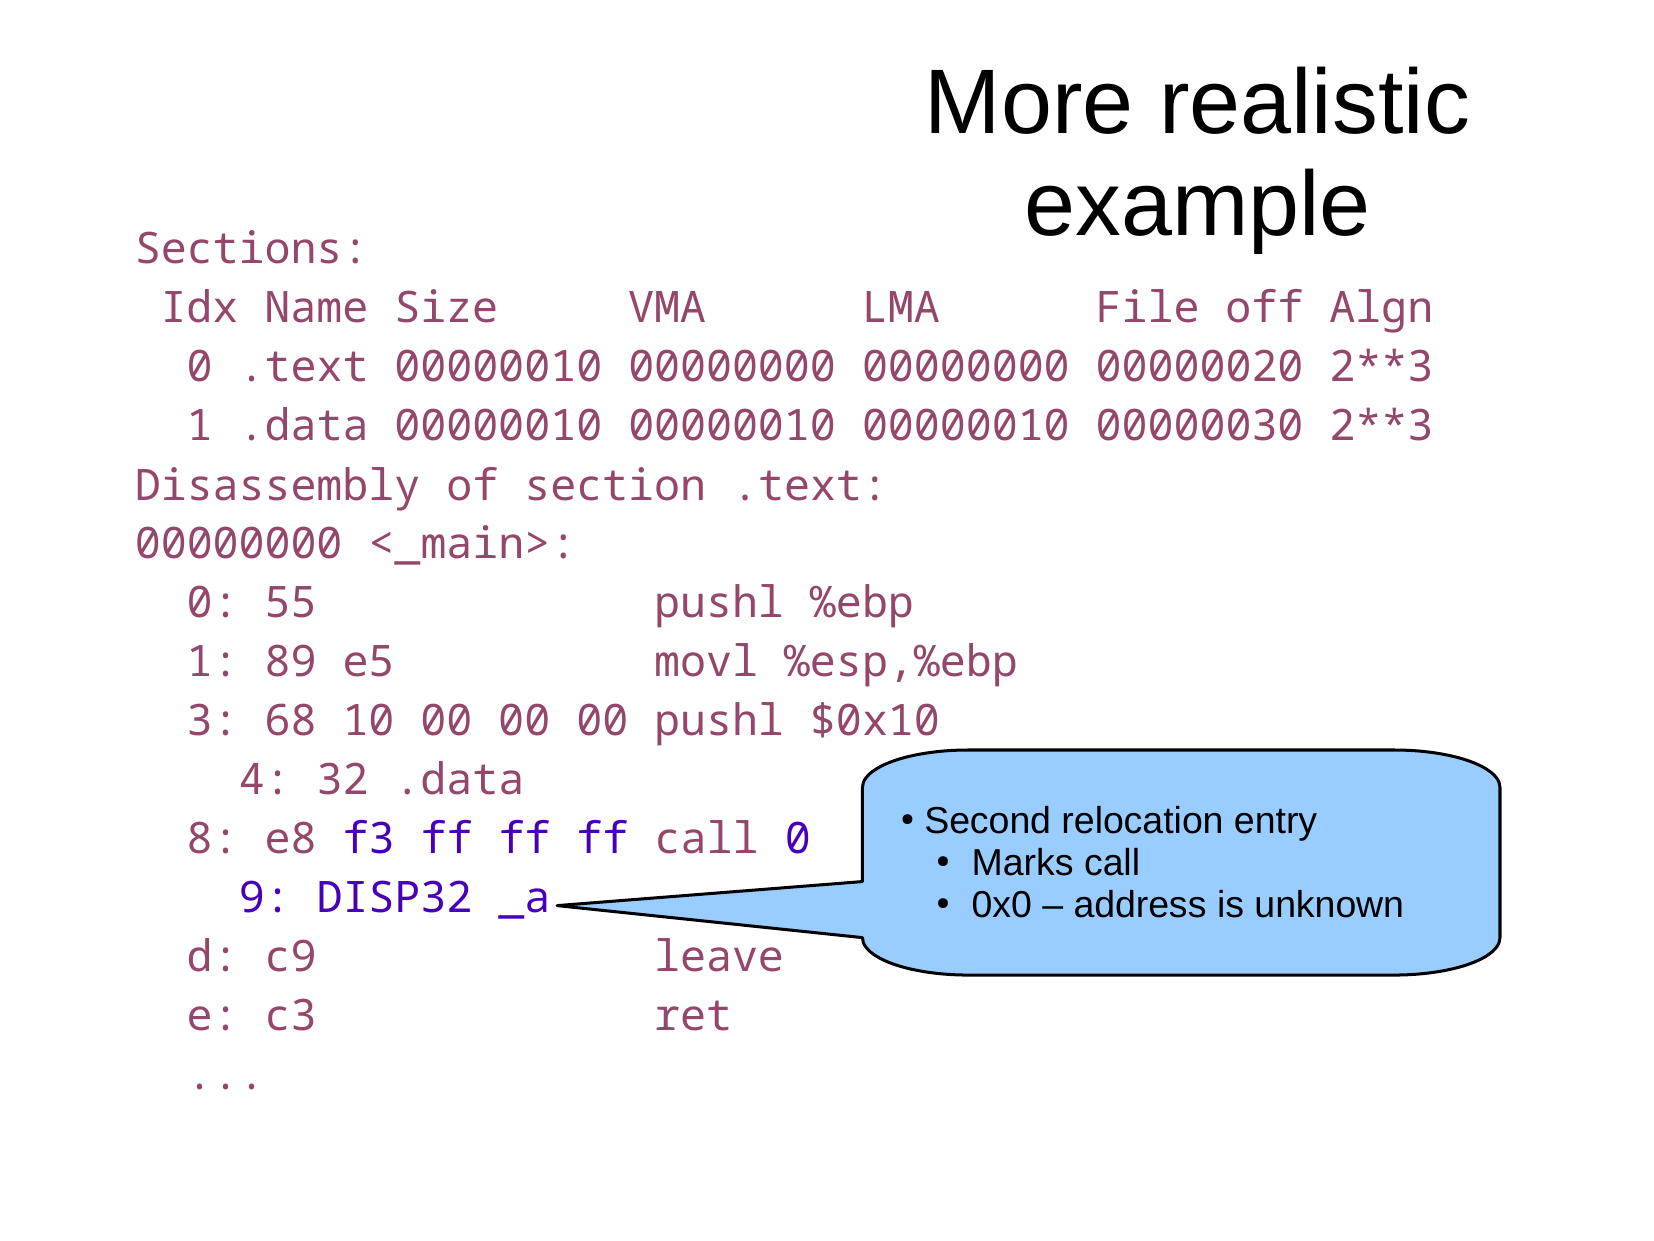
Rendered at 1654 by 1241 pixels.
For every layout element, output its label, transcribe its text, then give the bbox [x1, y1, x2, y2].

text_box Second relocation entry Marks call 0x0 – address is unknown [557, 750, 1501, 976]
title More realistic example [825, 49, 1571, 150]
list Sections: Idx Name Size VMA LMA File off Algn 0 .text 00000010 00000000 00000000 00000020 2**3 1 .data 00000010 00000010 00000010 00000030 2**3 Disassembly of section .text: 00000000 <_main>: 0: 55 pushl %ebp 1: 89 e5 movl %esp,%ebp 3: 68 10 00 00 00 pushl $0x10 4: 32 .data 8: e8 f3 ff ff ff call 0 9: DISP32 _a d: c9 leave e: c3 ret ... [82, 150, 1571, 1126]
